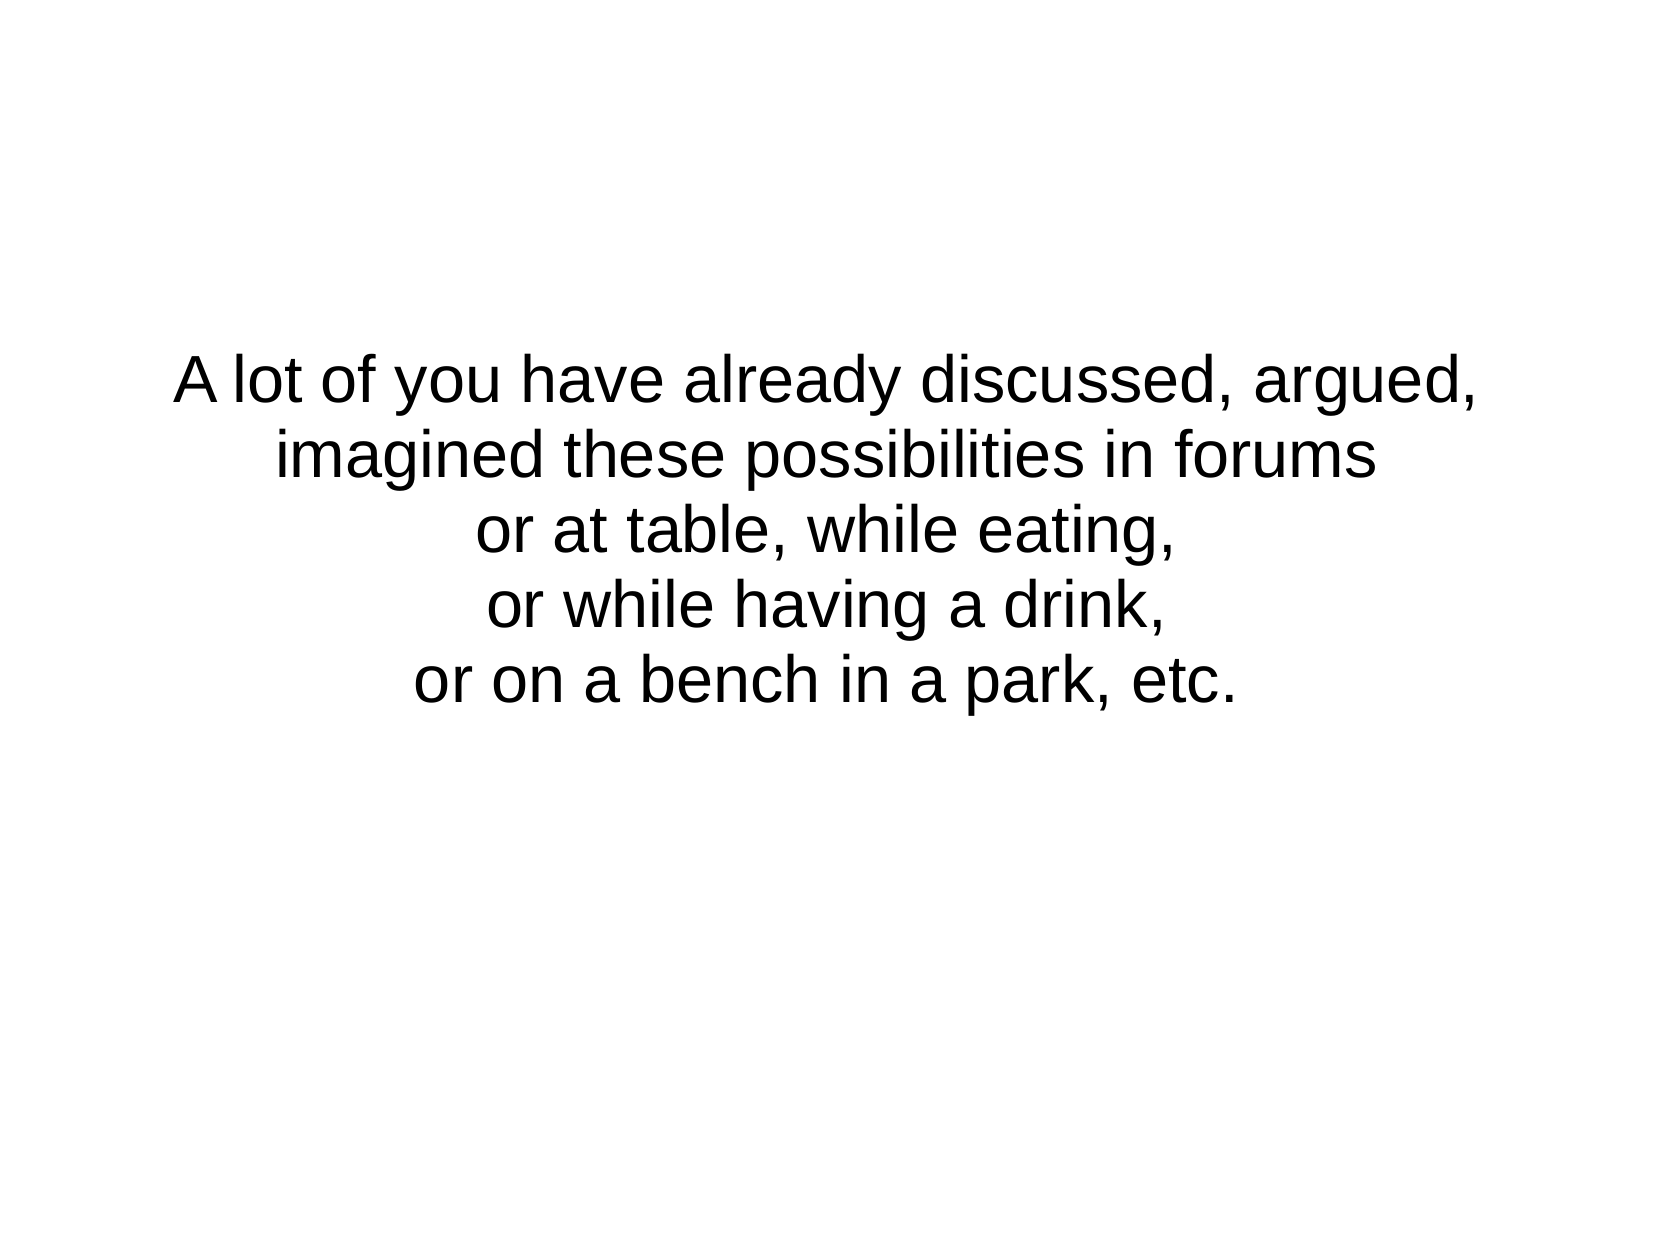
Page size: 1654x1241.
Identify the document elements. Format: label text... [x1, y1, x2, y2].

subtitle A lot of you have already discussed, argued, imagined these possibilities in forums or at table, while eating, or while having a drink, or on a bench in a park, etc. [82, 49, 1571, 1010]
